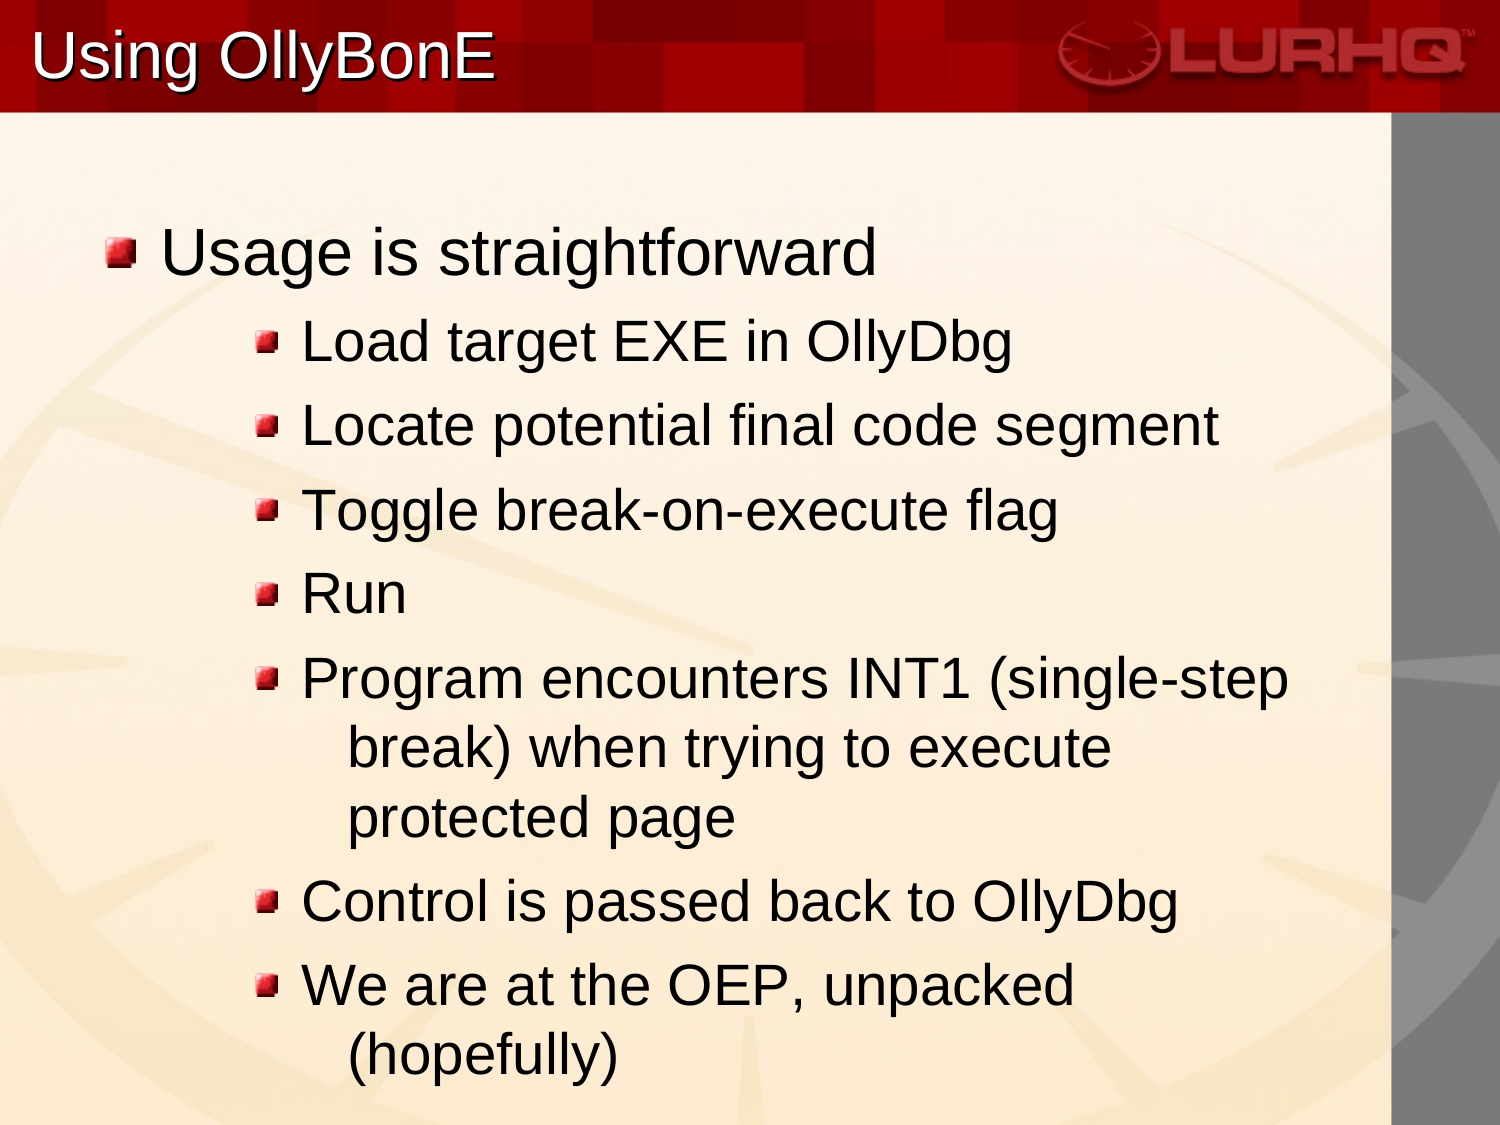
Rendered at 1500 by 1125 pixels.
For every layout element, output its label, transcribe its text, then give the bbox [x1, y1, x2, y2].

list Usage is straightforward Load target EXE in OllyDbg Locate potential final code segment Toggle break-on-execute flag Run Program encounters INT1 (single-step break) when trying to execute protected page Control is passed back to OllyDbg We are at the OEP, unpacked (hopefully) [105, 210, 1351, 1021]
picture [0, 0, 1500, 1125]
title Using OllyBonE [30, 0, 1350, 106]
